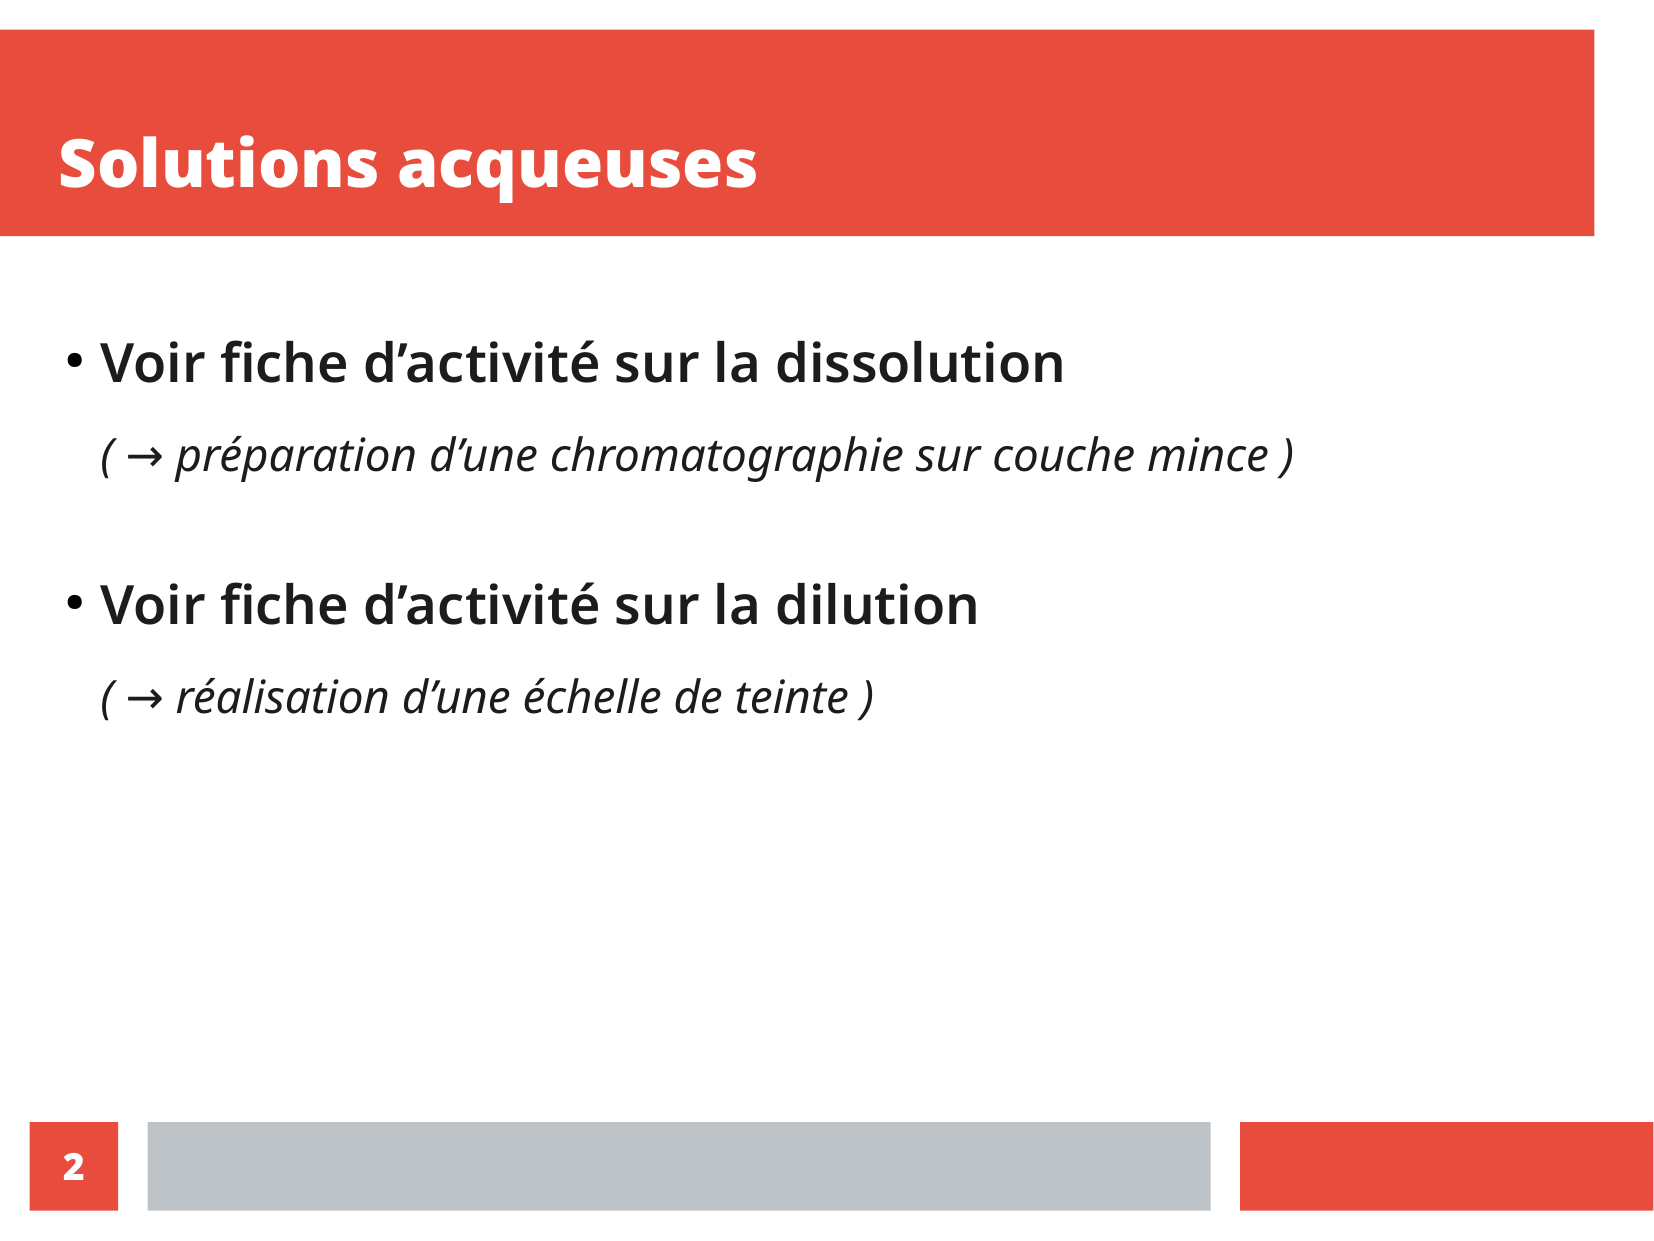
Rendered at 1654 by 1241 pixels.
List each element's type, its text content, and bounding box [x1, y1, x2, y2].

title Solutions acqueuses [59, 59, 1595, 207]
list Voir fiche d’activité sur la dissolution ( → préparation d’une chromatographie sur couche mince ) [64, 324, 1595, 532]
list Voir fiche d’activité sur la dilution ( → réalisation d’une échelle de teinte ) [64, 566, 1595, 774]
